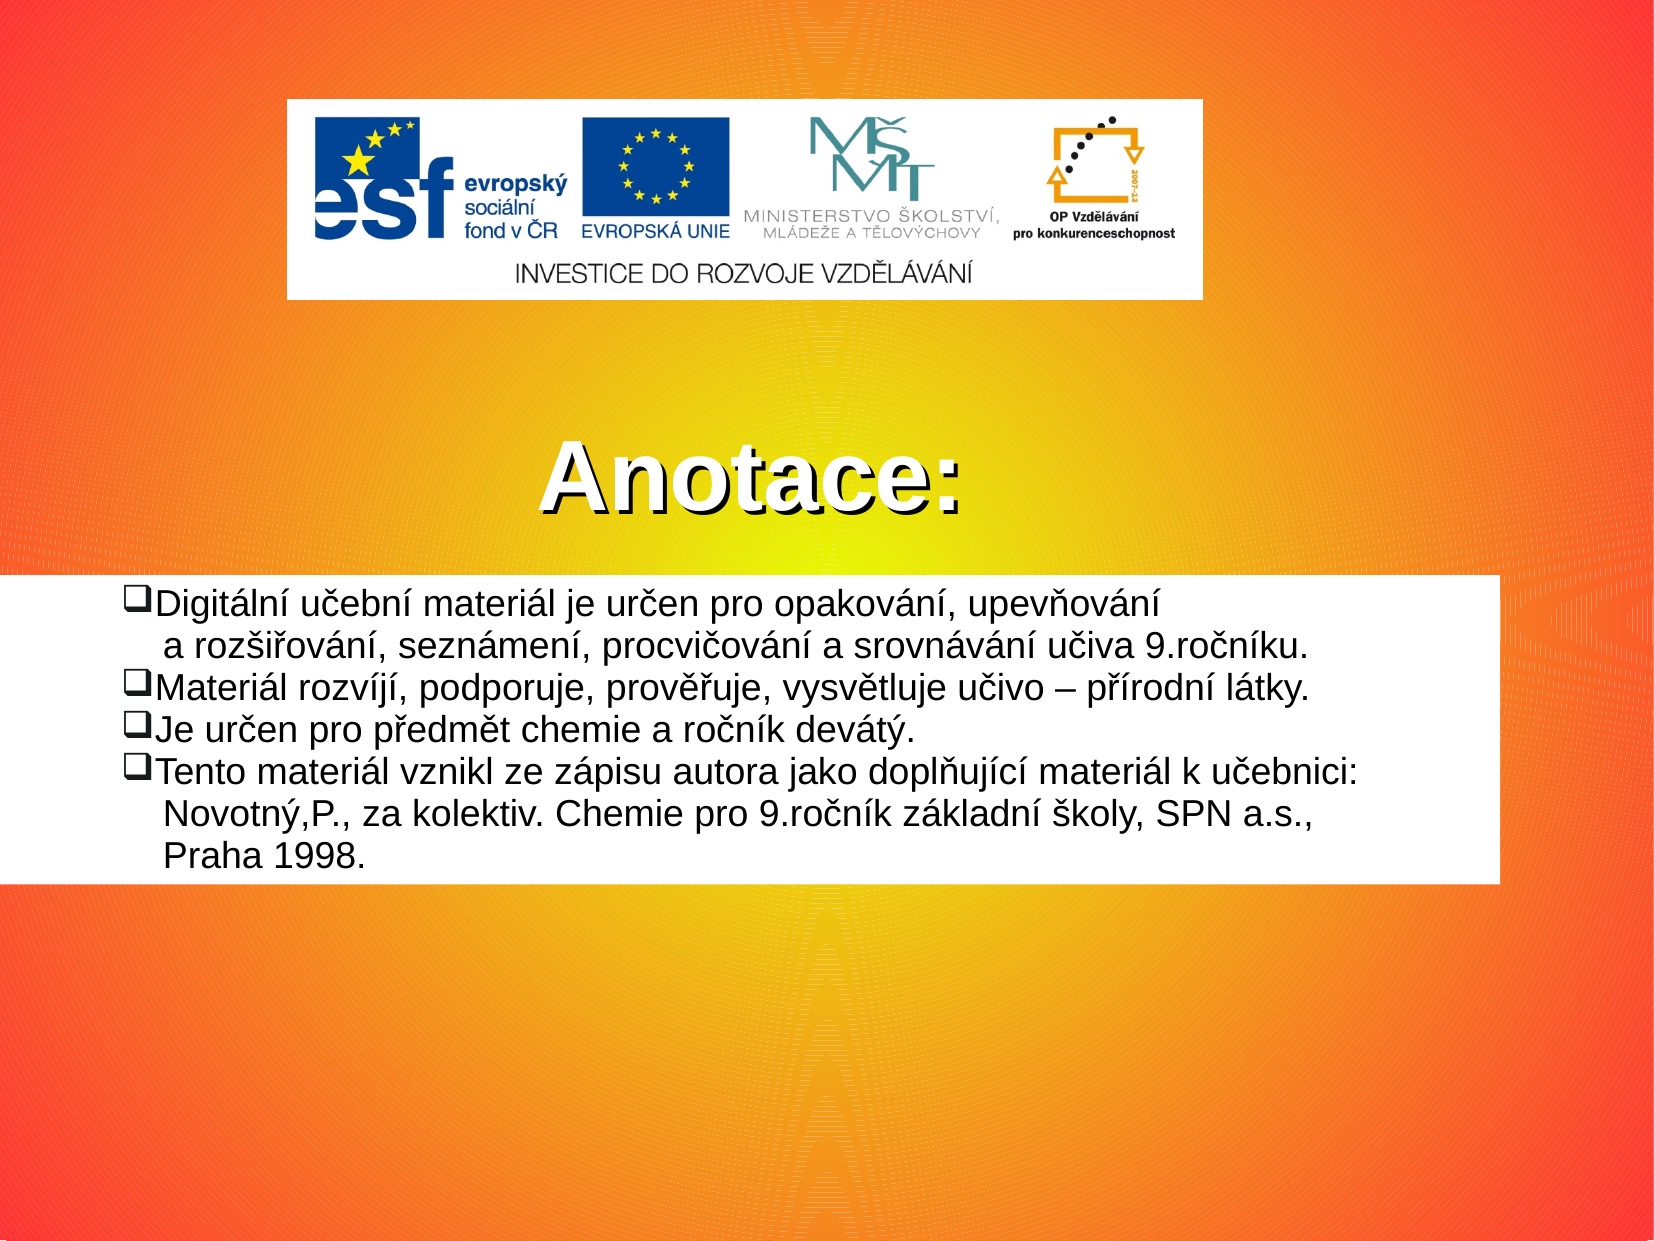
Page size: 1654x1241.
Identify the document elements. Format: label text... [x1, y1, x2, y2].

picture [287, 99, 1203, 300]
title Anotace: [112, 349, 1388, 575]
text_box Digitální učební materiál je určen pro opakování, upevňování a rozšiřování, seznámení, procvičování a srovnávání učiva 9.ročníku. Materiál rozvíjí, podporuje, prověřuje, vysvětluje učivo – přírodní látky. Je určen pro předmět chemie a ročník devátý. Tento materiál vznikl ze zápisu autora jako doplňující materiál k učebnici: Novotný,P., za kolektiv. Chemie pro 9.ročník základní školy, SPN a.s., Praha 1998. [0, 575, 1501, 885]
